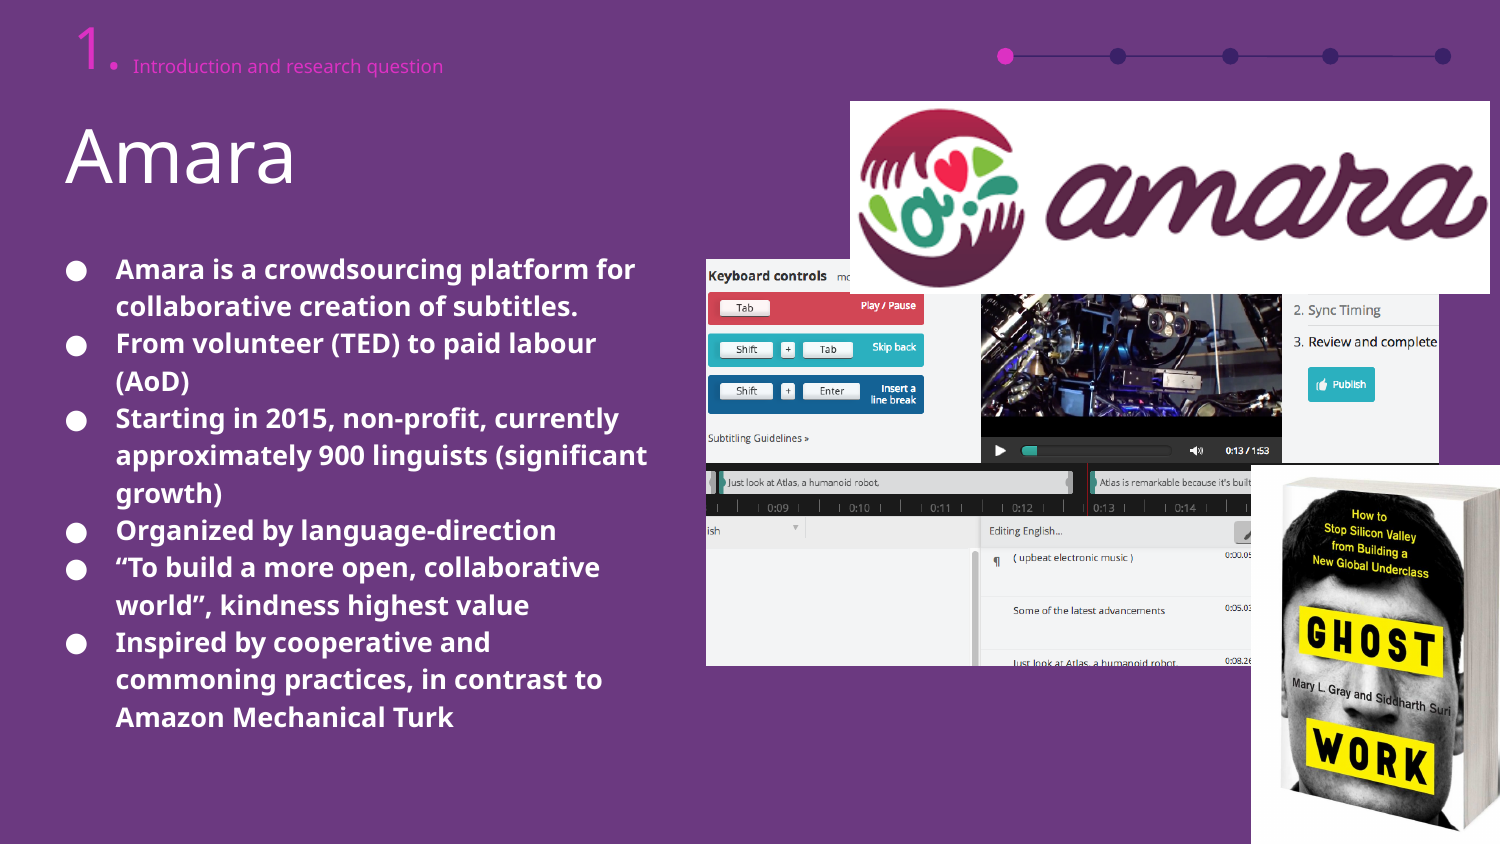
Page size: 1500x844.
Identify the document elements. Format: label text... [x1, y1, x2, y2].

text_box [1322, 47, 1339, 55]
text_box [1322, 58, 1339, 65]
list Introduction and research question [118, 37, 707, 86]
text_box [997, 47, 1014, 65]
text_box [1434, 47, 1452, 65]
title Amara [50, 94, 920, 251]
text_box [1222, 57, 1239, 65]
title 1. [58, 0, 140, 102]
list Amara is a crowdsourcing platform for collaborative creation of subtitles. From volunteer (TED) to paid labour (AoD) Starting in 2015, non-profit, currently approximately 900 linguists (significant growth) Organized by language-direction “To build a more open, collaborative world”, kindness highest value Inspired by cooperative and commoning practices, in contrast to Amazon Mechanical Turk [25, 232, 666, 741]
text_box [1222, 47, 1239, 55]
text_box [1109, 47, 1126, 55]
text_box [1109, 57, 1127, 65]
picture [706, 101, 1500, 844]
